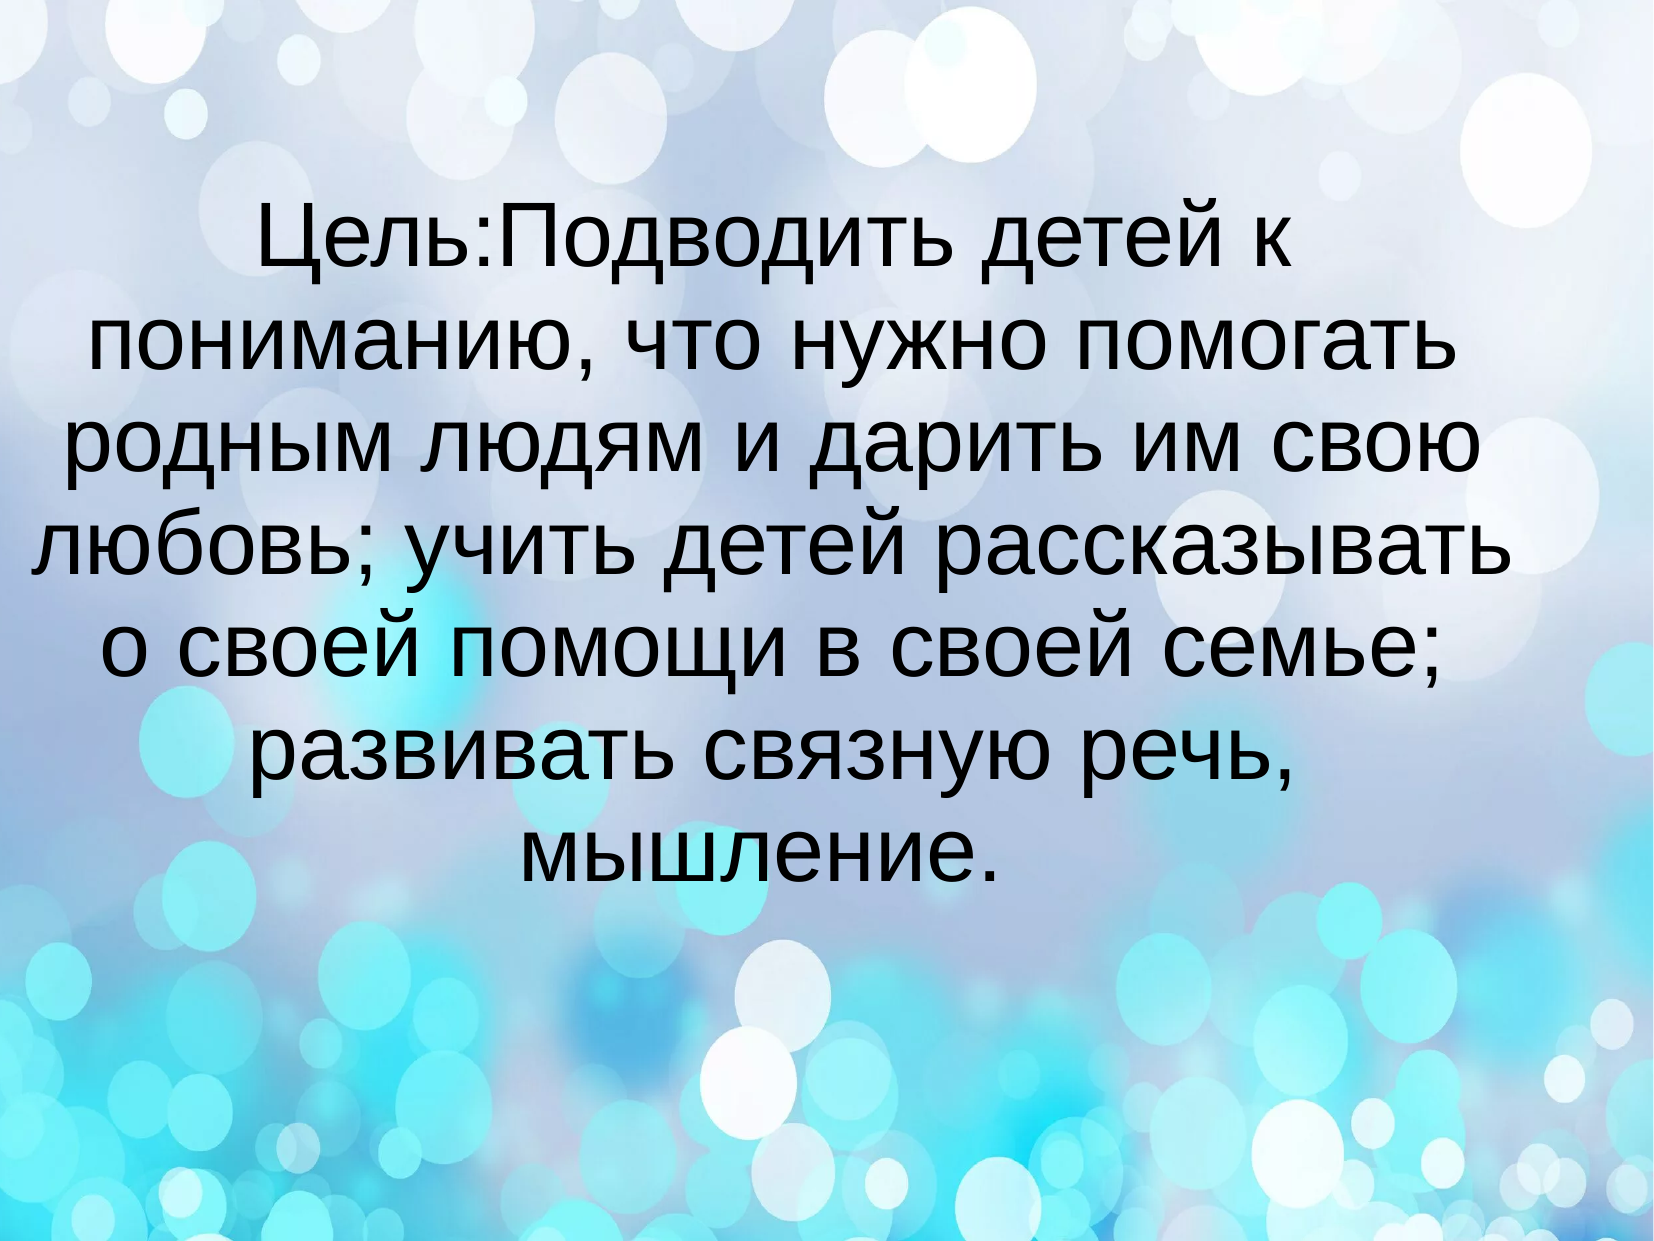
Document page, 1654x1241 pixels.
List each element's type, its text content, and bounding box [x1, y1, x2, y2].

picture [0, 0, 1654, 1241]
title Цель:Подводить детей к пониманию, что нужно помогать родным людям и дарить им свою любовь; учить детей рассказывать о своей помощи в своей семье; развивать связную речь, мышление. [29, 183, 1518, 1004]
